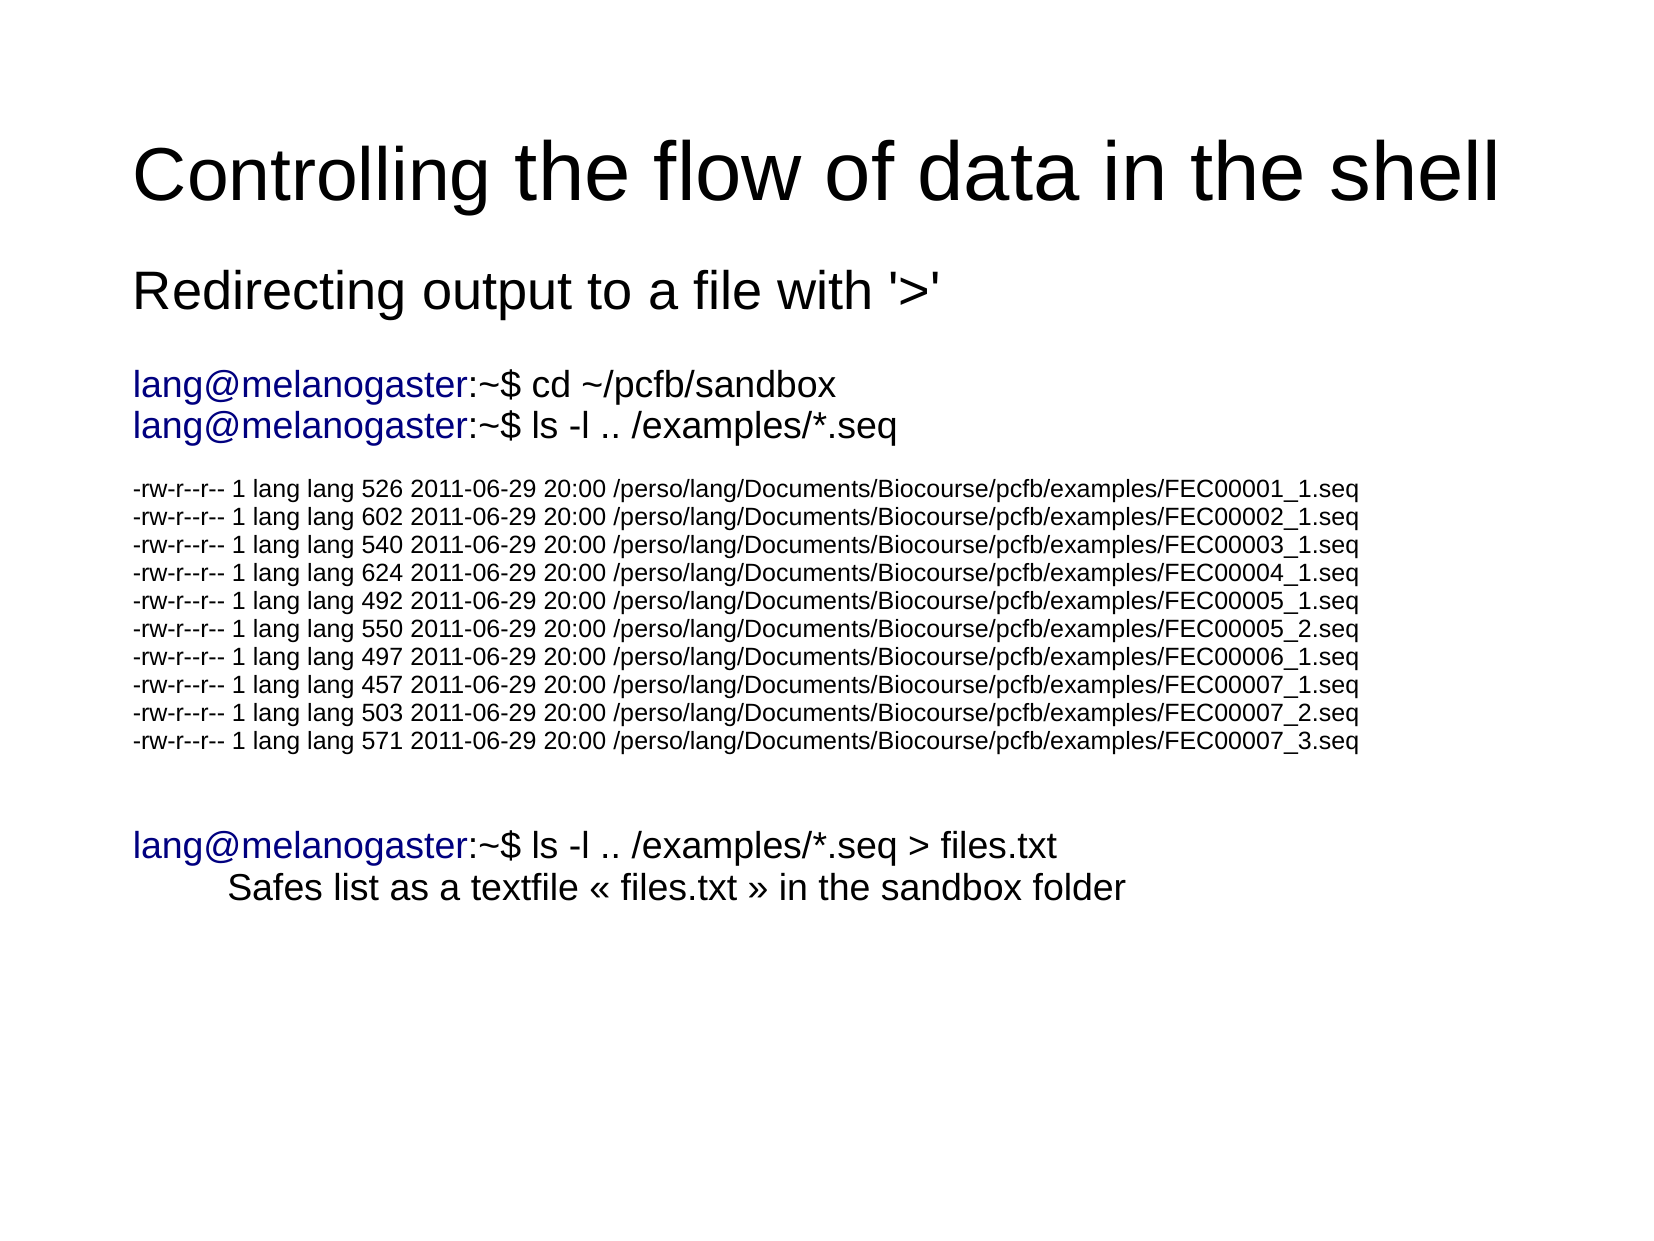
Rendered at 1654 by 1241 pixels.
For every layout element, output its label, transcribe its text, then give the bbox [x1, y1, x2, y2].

text_box Controlling the flow of data in the shell Redirecting output to a file with '>' lang@melanogaster:~$ cd ~/pcfb/sandbox lang@melanogaster:~$ ls -l .. /examples/*.seq -rw-r--r-- 1 lang lang 526 2011-06-29 20:00 /perso/lang/Documents/Biocourse/pcfb/examples/FEC00001_1.seq -rw-r--r-- 1 lang lang 602 2011-06-29 20:00 /perso/lang/Documents/Biocourse/pcfb/examples/FEC00002_1.seq -rw-r--r-- 1 lang lang 540 2011-06-29 20:00 /perso/lang/Documents/Biocourse/pcfb/examples/FEC00003_1.seq -rw-r--r-- 1 lang lang 624 2011-06-29 20:00 /perso/lang/Documents/Biocourse/pcfb/examples/FEC00004_1.seq -rw-r--r-- 1 lang lang 492 2011-06-29 20:00 /perso/lang/Documents/Biocourse/pcfb/examples/FEC00005_1.seq -rw-r--r-- 1 lang lang 550 2011-06-29 20:00 /perso/lang/Documents/Biocourse/pcfb/examples/FEC00005_2.seq -rw-r--r-- 1 lang lang 497 2011-06-29 20:00 /perso/lang/Documents/Biocourse/pcfb/examples/FEC00006_1.seq -rw-r--r-- 1 lang lang 457 2011-06-29 20:00 /perso/lang/Documents/Biocourse/pcfb/examples/FEC00007_1.seq -rw-r--r-- 1 lang lang 503 2011-06-29 20:00 /perso/lang/Documents/Biocourse/pcfb/examples/FEC00007_2.seq -rw-r--r-- 1 lang lang 571 2011-06-29 20:00 /perso/lang/Documents/Biocourse/pcfb/examples/FEC00007_3.seq lang@melanogaster:~$ ls -l .. /examples/*.seq > files.txt Safes list as a textfile « files.txt » in the sandbox folder [118, 118, 1565, 1038]
